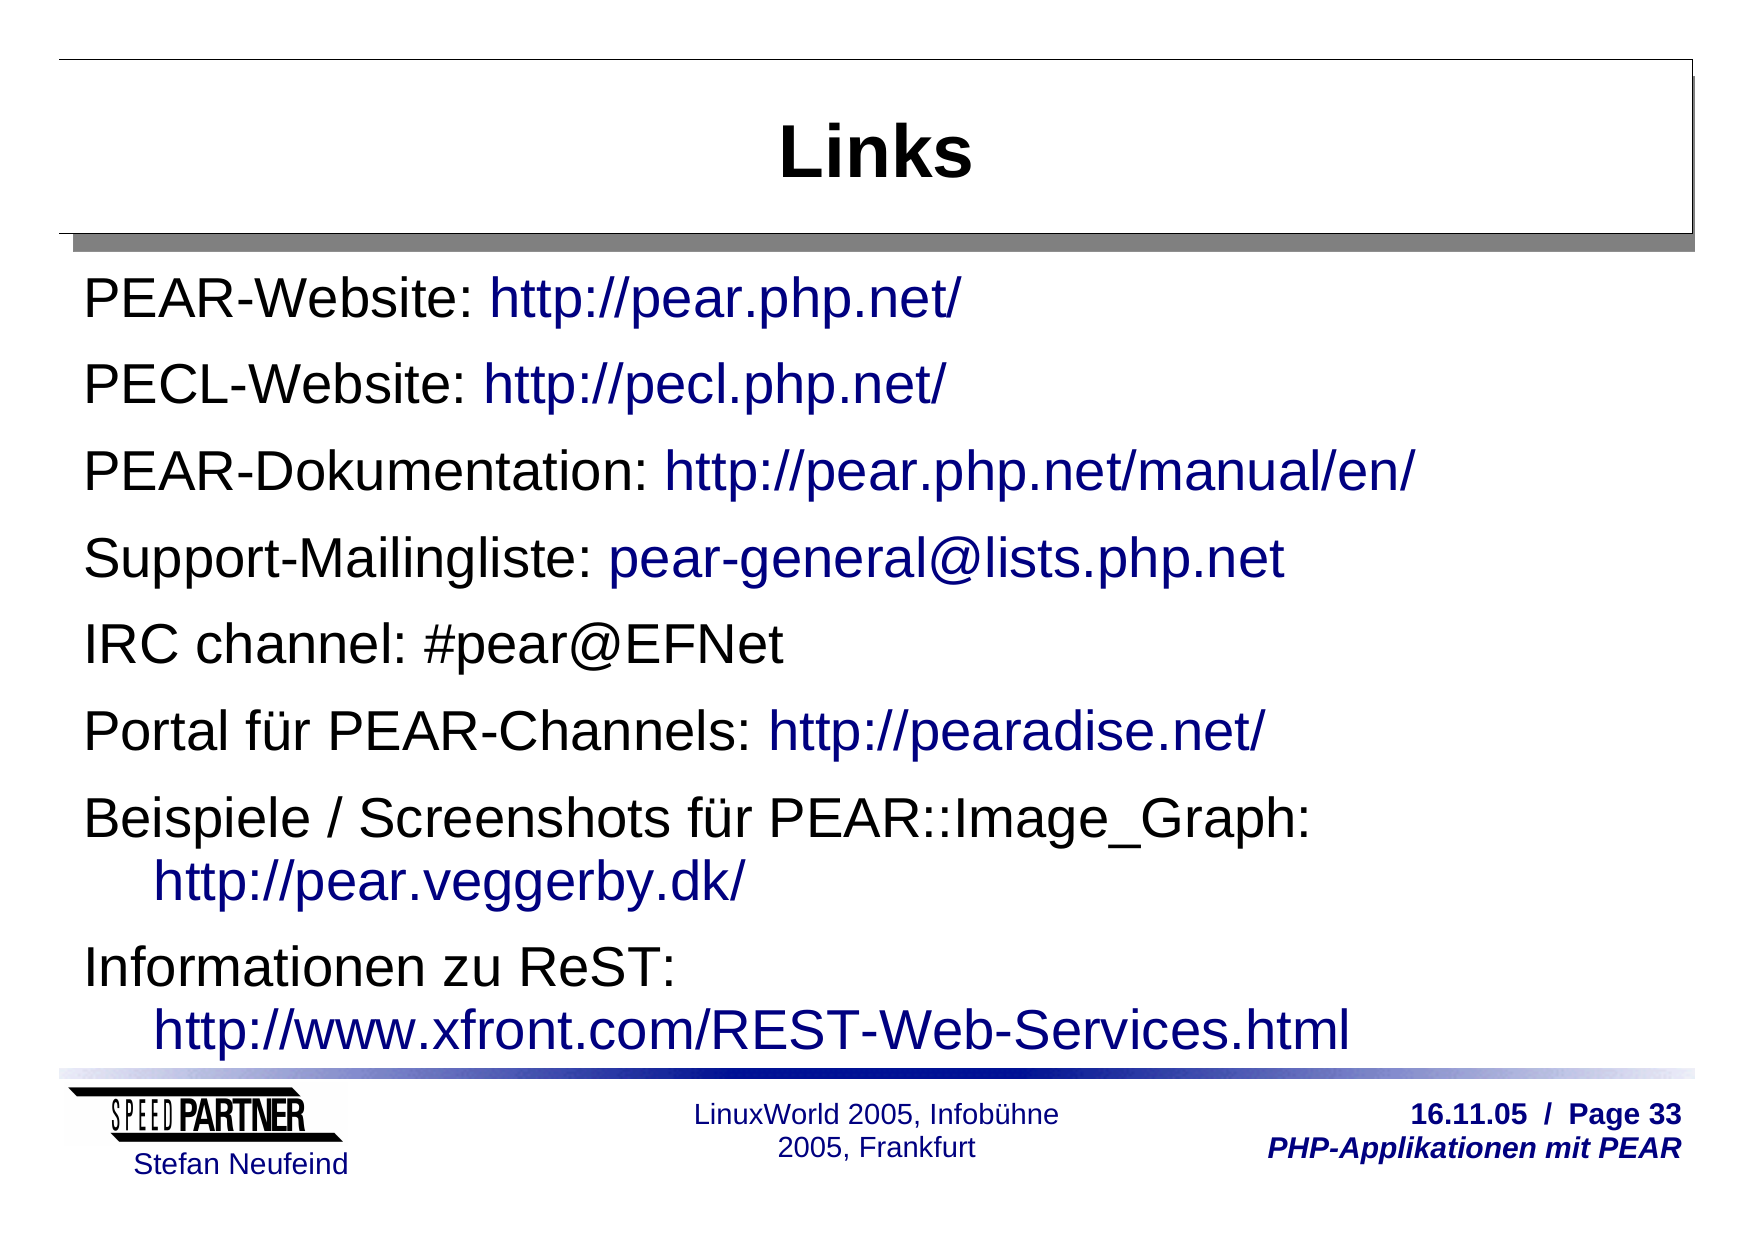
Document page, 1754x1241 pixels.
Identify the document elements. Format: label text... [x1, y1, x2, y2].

picture [59, 1068, 1695, 1079]
title Links [59, 59, 1695, 244]
picture [64, 1082, 348, 1146]
list PEAR-Website: http://pear.php.net/ PECL-Website: http://pecl.php.net/ PEAR-Dokumentation: http://pear.php.net/manual/en/ Support-Mailingliste: pear-general@lists.php.net IRC channel: #pear@EFNet Portal für PEAR-Channels: http://pearadise.net/ Beispiele / Screenshots für PEAR::Image_Graph: http://pear.veggerby.dk/ Informationen zu ReST: http://www.xfront.com/REST-Web-Services.html [71, 266, 1695, 1060]
